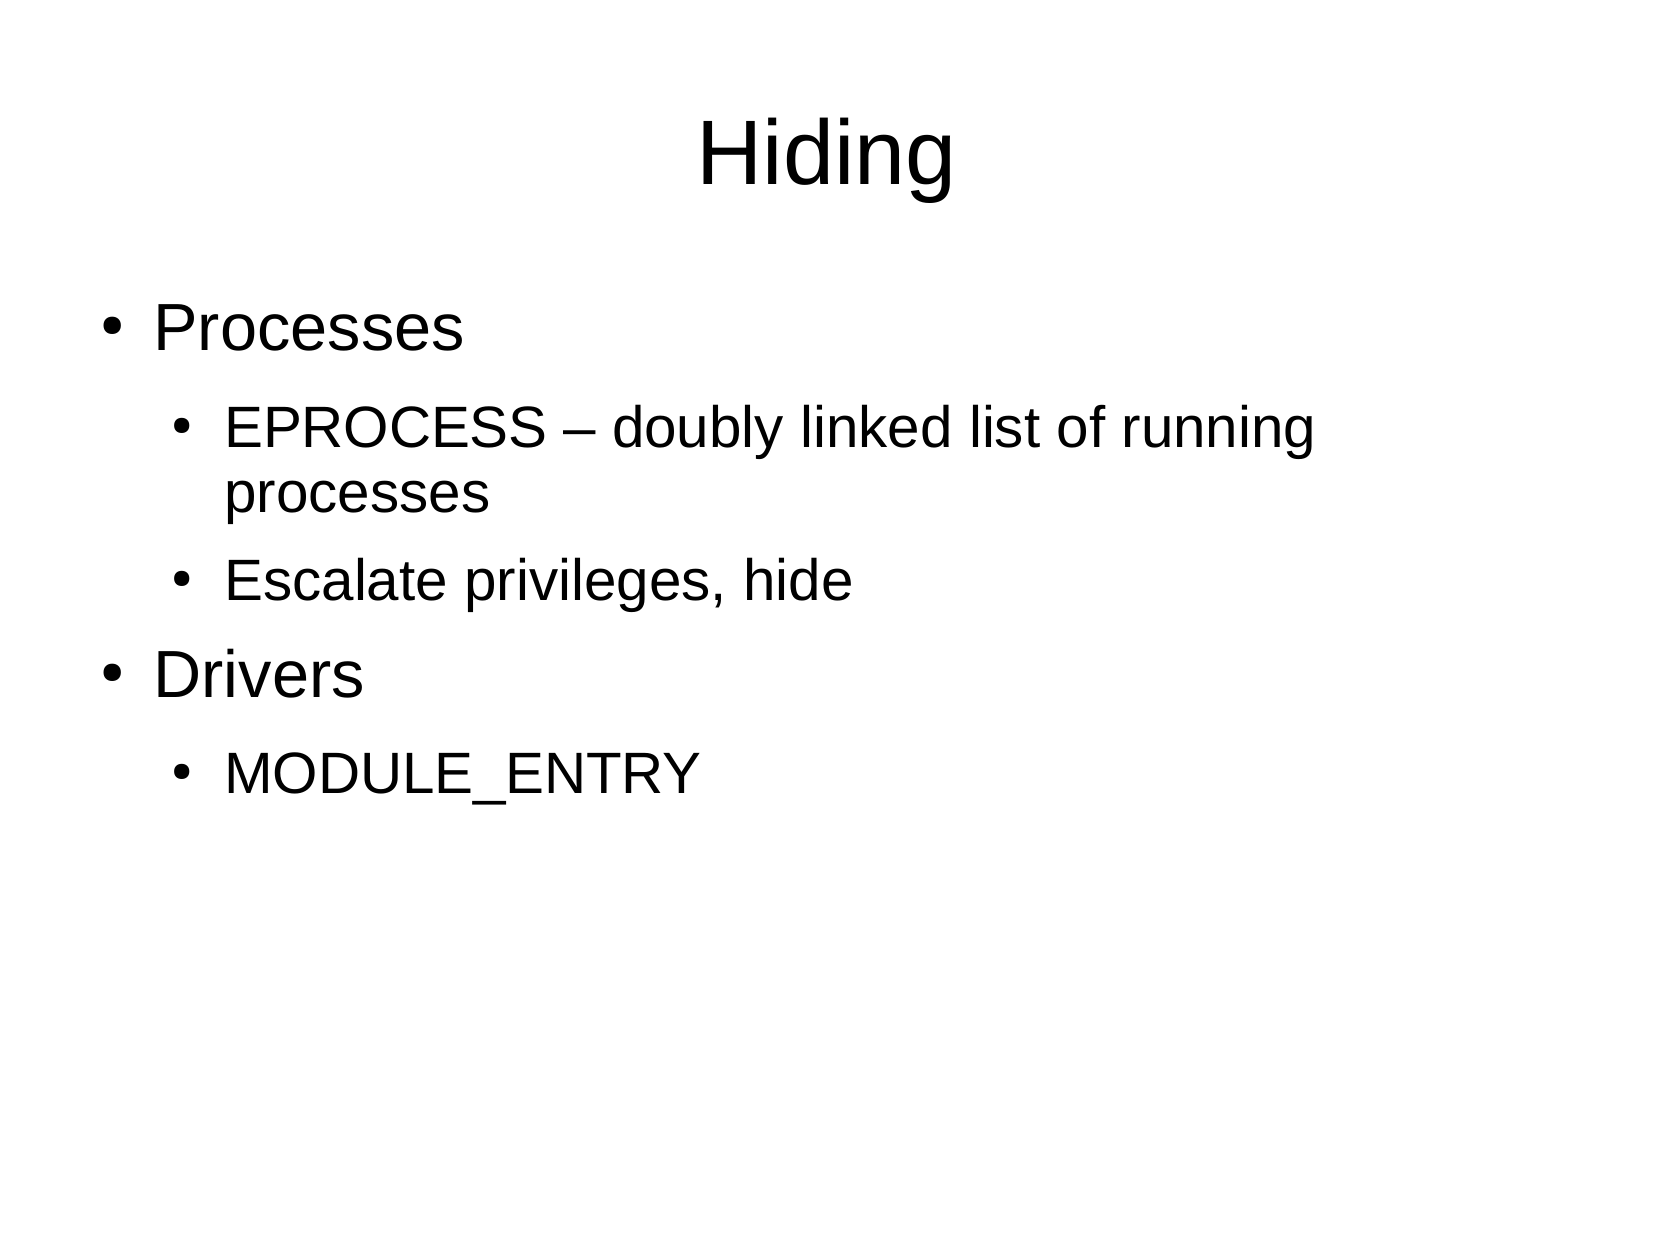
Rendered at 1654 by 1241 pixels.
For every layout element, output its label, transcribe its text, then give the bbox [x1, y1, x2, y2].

list Processes EPROCESS – doubly linked list of running processes Escalate privileges, hide Drivers MODULE_ENTRY [82, 290, 1571, 1109]
title Hiding [82, 49, 1571, 257]
